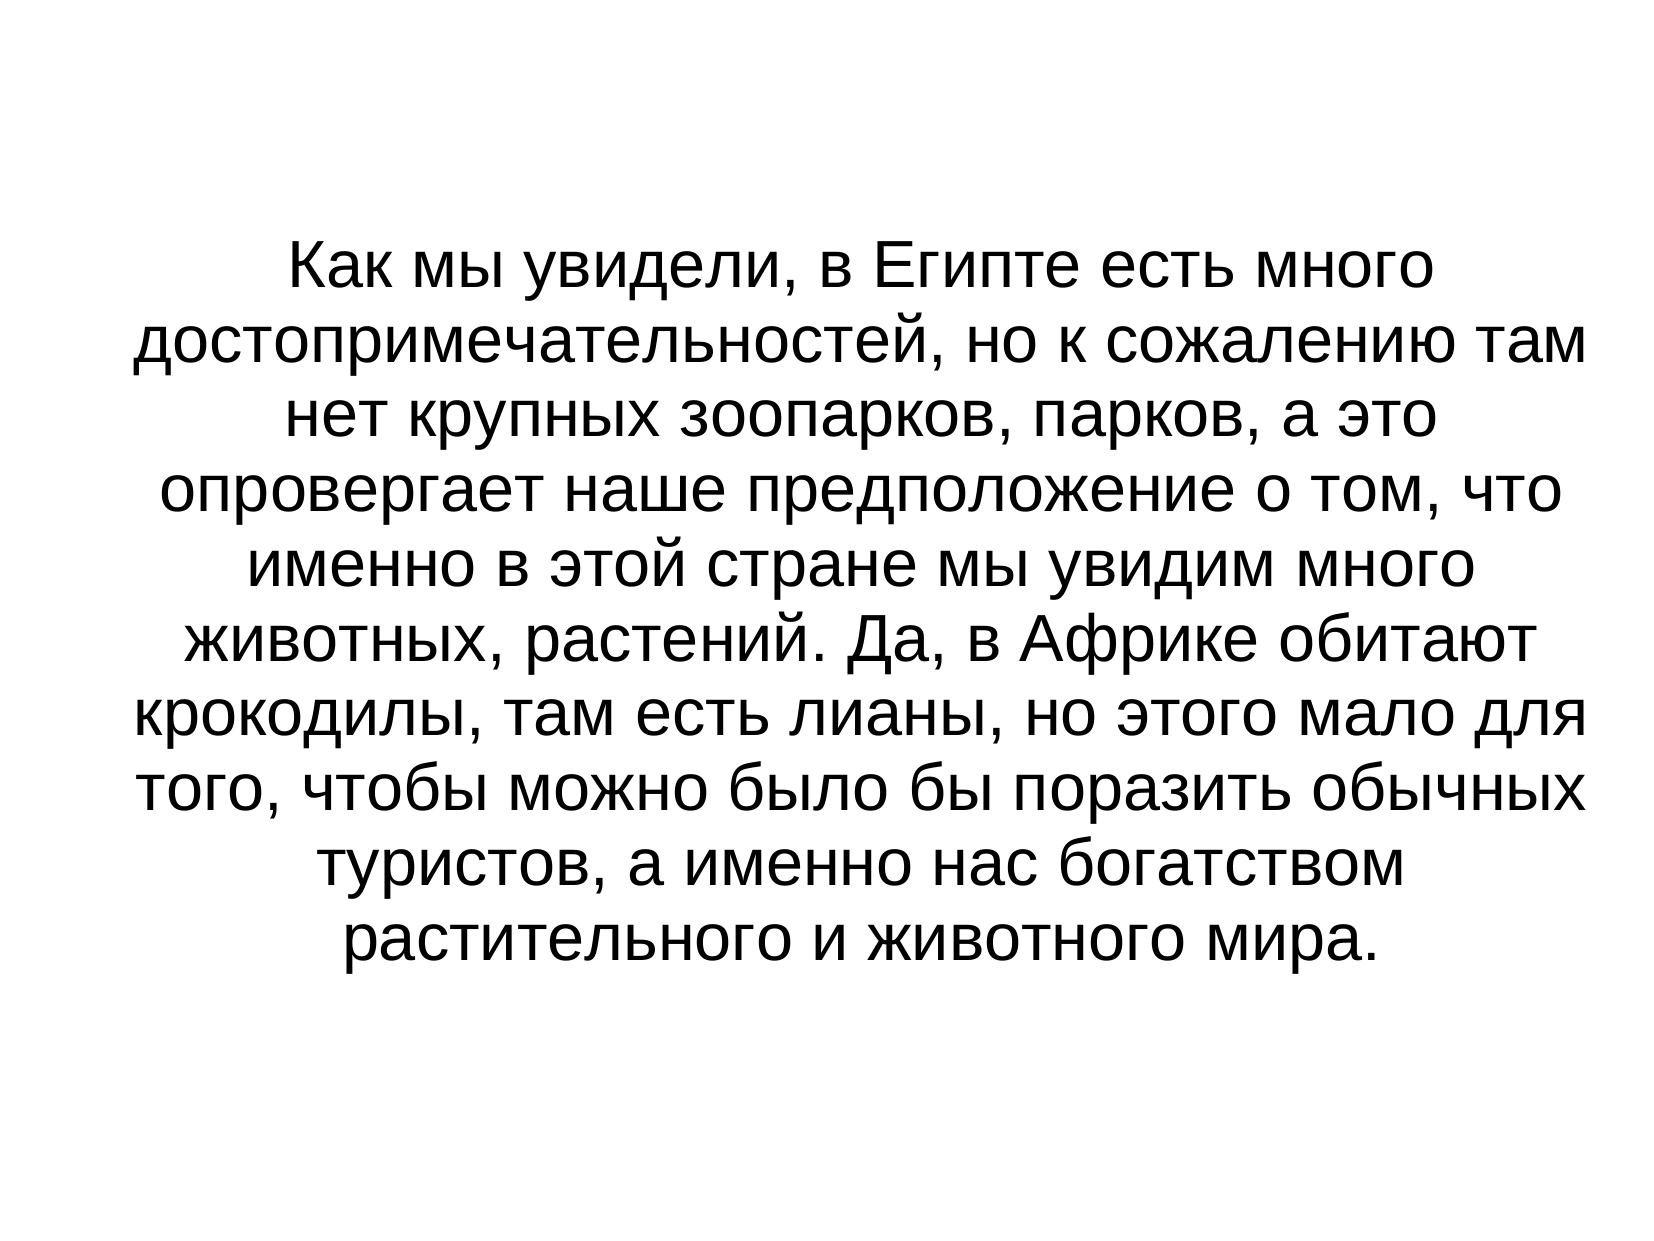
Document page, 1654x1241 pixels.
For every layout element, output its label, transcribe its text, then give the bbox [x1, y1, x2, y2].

title Как мы увидели, в Египте есть много достопримечательностей, но к сожалению там нет крупных зоопарков, парков, а это опровергает наше предположение о том, что именно в этой стране мы увидим много животных, растений. Да, в Африке обитают крокодилы, там есть лианы, но этого мало для того, чтобы можно было бы поразить обычных туристов, а именно нас богатством растительного и животного мира. [118, 226, 1607, 975]
